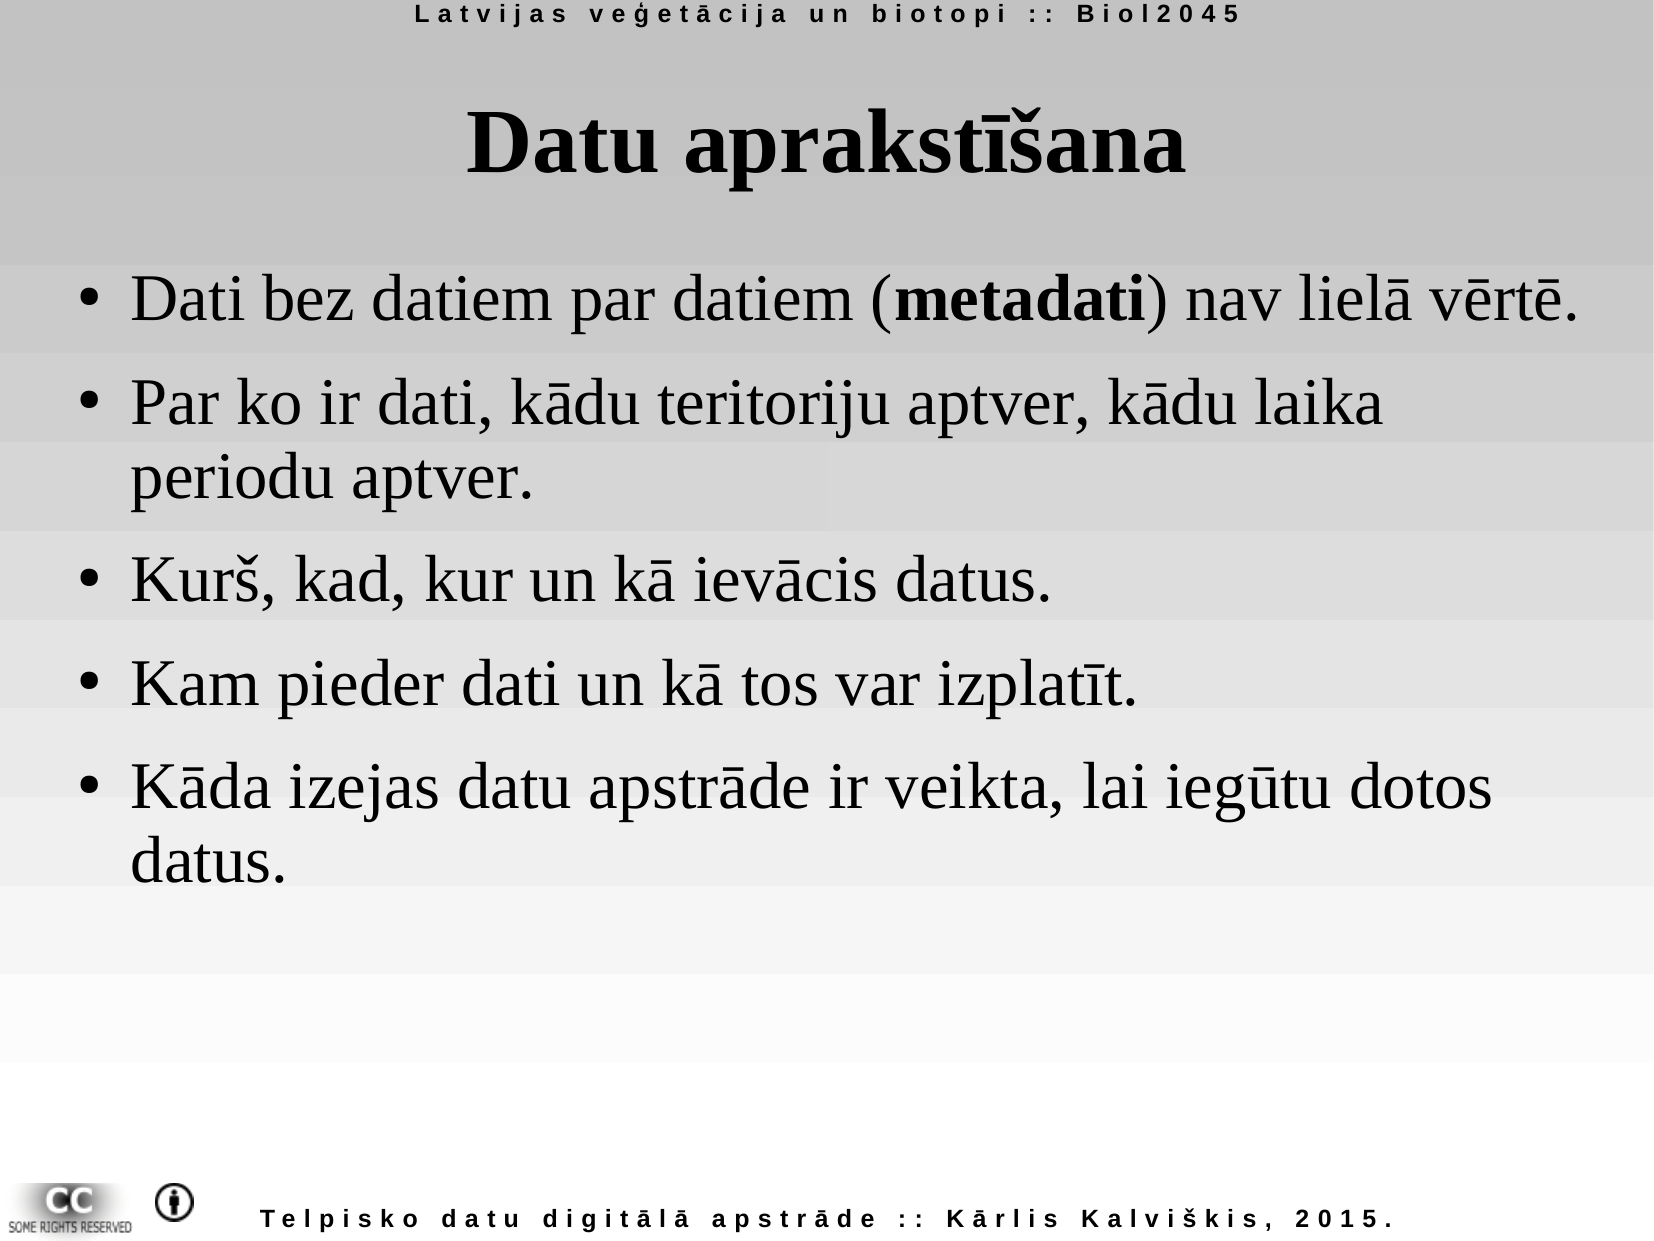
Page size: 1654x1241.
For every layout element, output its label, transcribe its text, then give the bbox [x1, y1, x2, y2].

title Datu aprakstīšana [59, 37, 1596, 246]
picture [0, 0, 1654, 1241]
list Dati bez datiem par datiem (metadati) nav lielā vērtē. Par ko ir dati, kādu teritoriju aptver, kādu laika periodu aptver. Kurš, kad, kur un kā ievācis datus. Kam pieder dati un kā tos var izplatīt. Kāda izejas datu apstrāde ir veikta, lai iegūtu dotos datus. [59, 261, 1596, 981]
